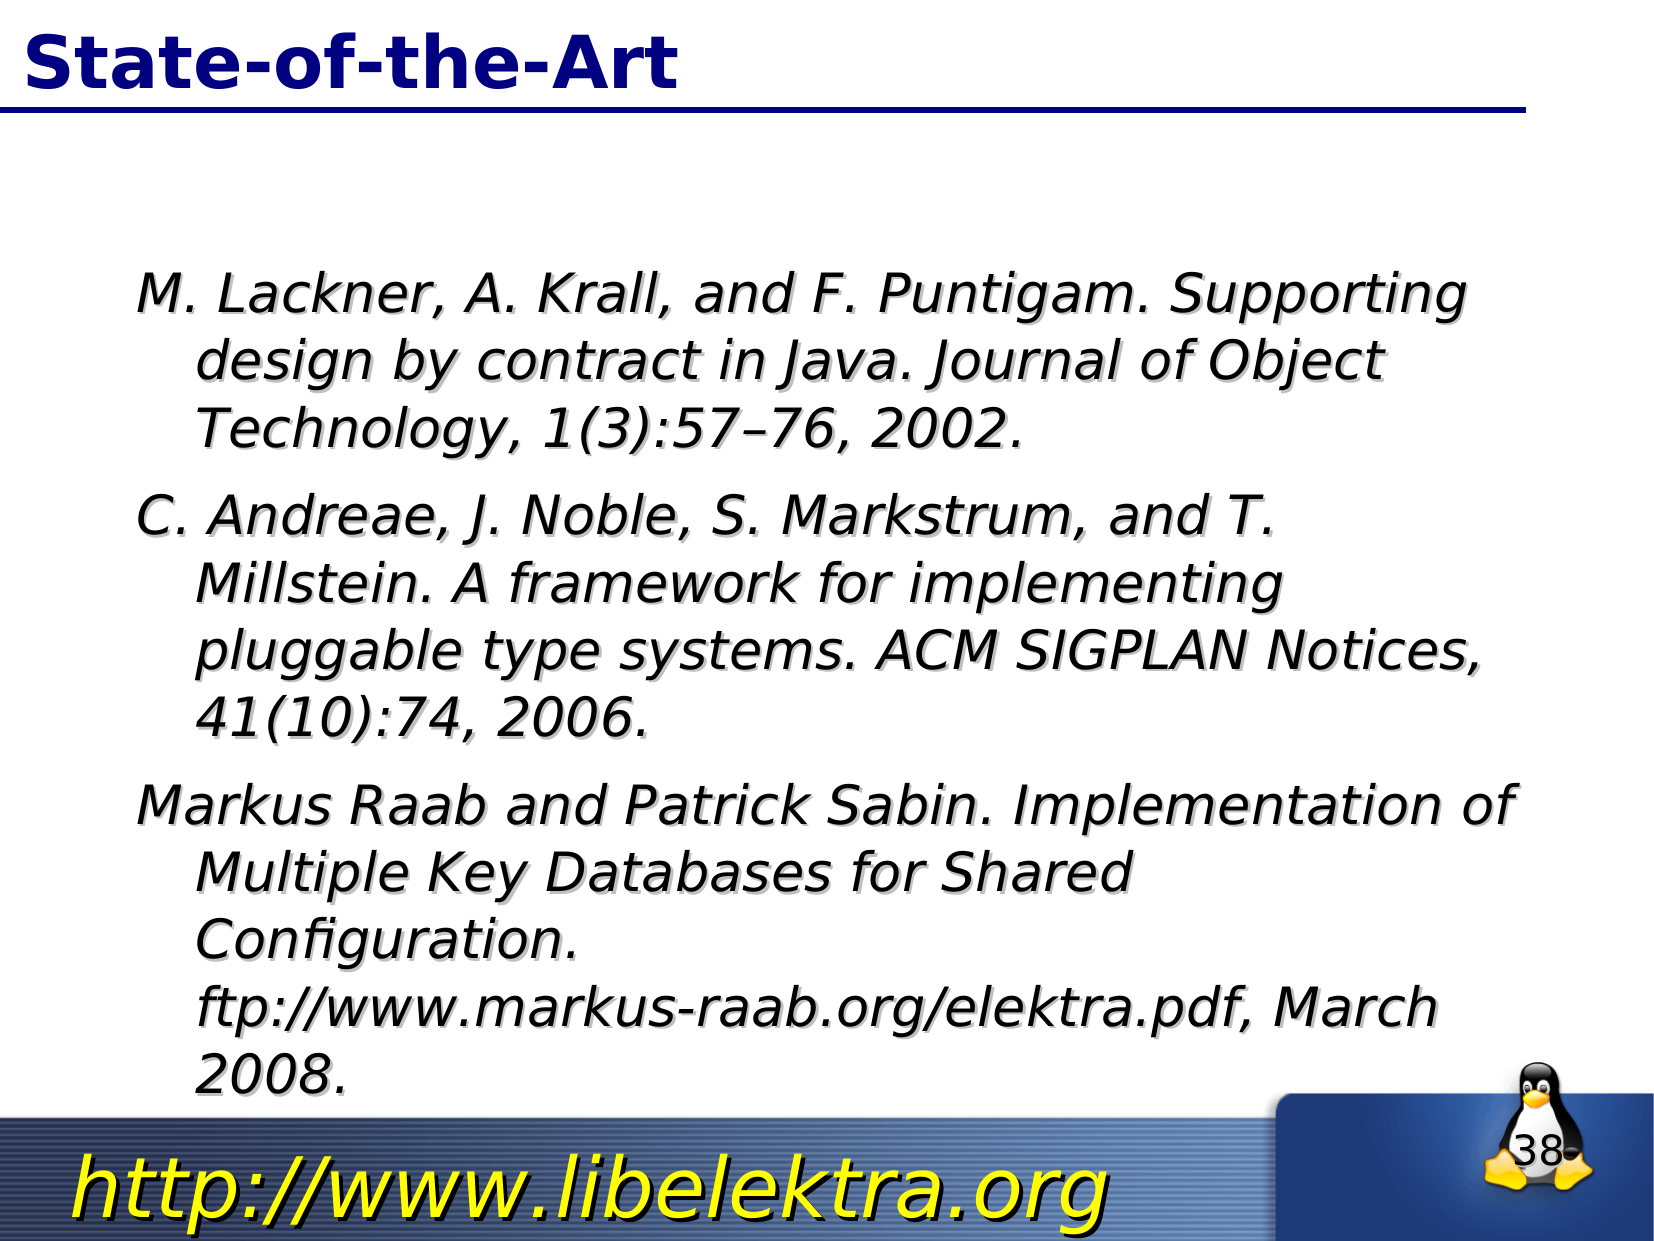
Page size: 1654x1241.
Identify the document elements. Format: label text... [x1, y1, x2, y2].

text_box State-of-the-Art [22, 14, 1611, 111]
picture [0, 1061, 1654, 1241]
text_box 50 [1312, 1122, 1565, 1178]
list M. Lackner, A. Krall, and F. Puntigam. Supporting design by contract in Java. Journal of Object Technology, 1(3):57–76, 2002. C. Andreae, J. Noble, S. Markstrum, and T. Millstein. A framework for implementing pluggable type systems. ACM SIGPLAN Notices, 41(10):74, 2006. Markus Raab and Patrick Sabin. Implementation of Multiple Key Databases for Shared Conﬁguration. ftp://www.markus-raab.org/elektra.pdf, March 2008. [121, 250, 1534, 1116]
